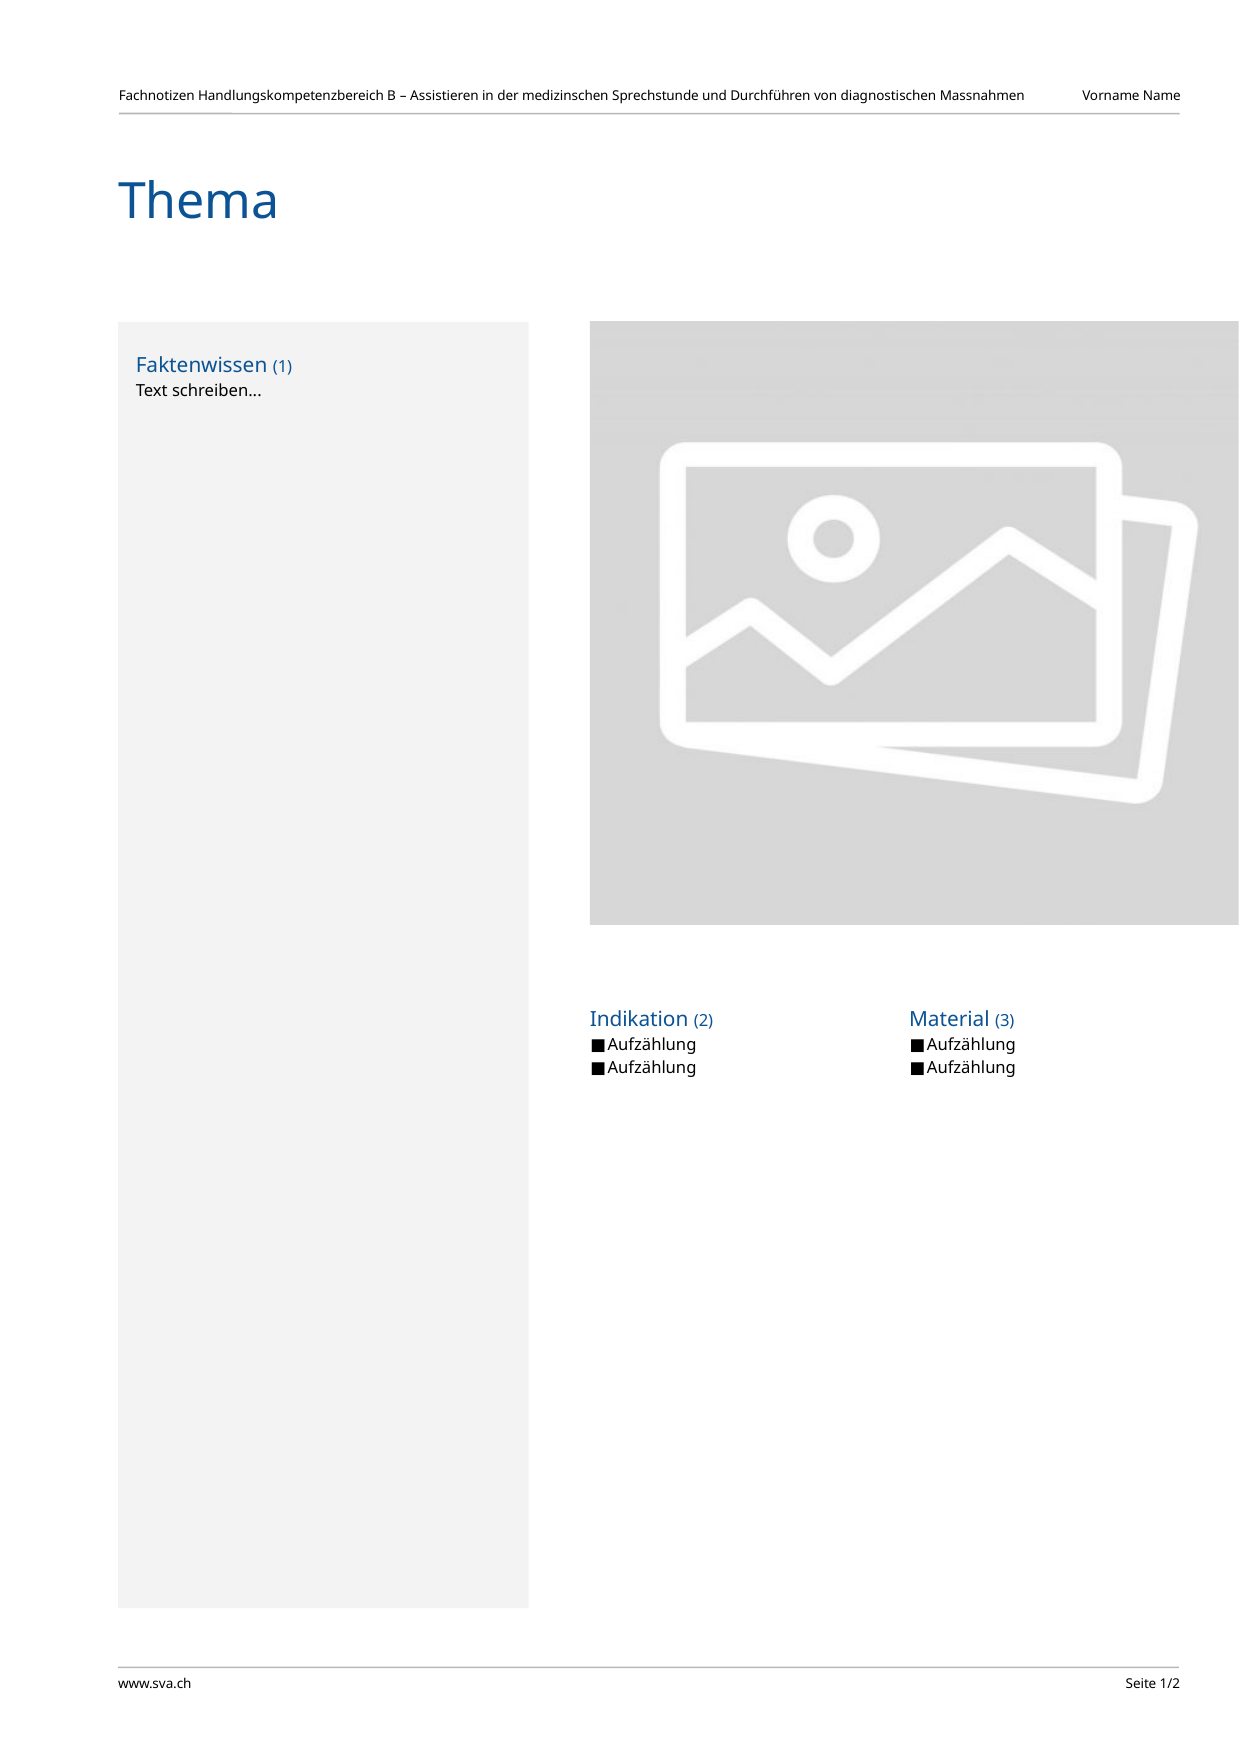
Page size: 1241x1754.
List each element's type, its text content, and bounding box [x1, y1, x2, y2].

text_box Indikation (2) Aufzählung Aufzählung [589, 993, 861, 1609]
text_box Material (3) Aufzählung Aufzählung [909, 993, 1181, 1609]
text_box Vorname Name [929, 76, 1181, 114]
text_box Seite 1/2 [909, 1674, 1181, 1693]
text_box Faktenwissen (1) Text schreiben... [118, 321, 529, 1609]
text_box Thema [118, 168, 1181, 280]
picture [589, 321, 1239, 925]
